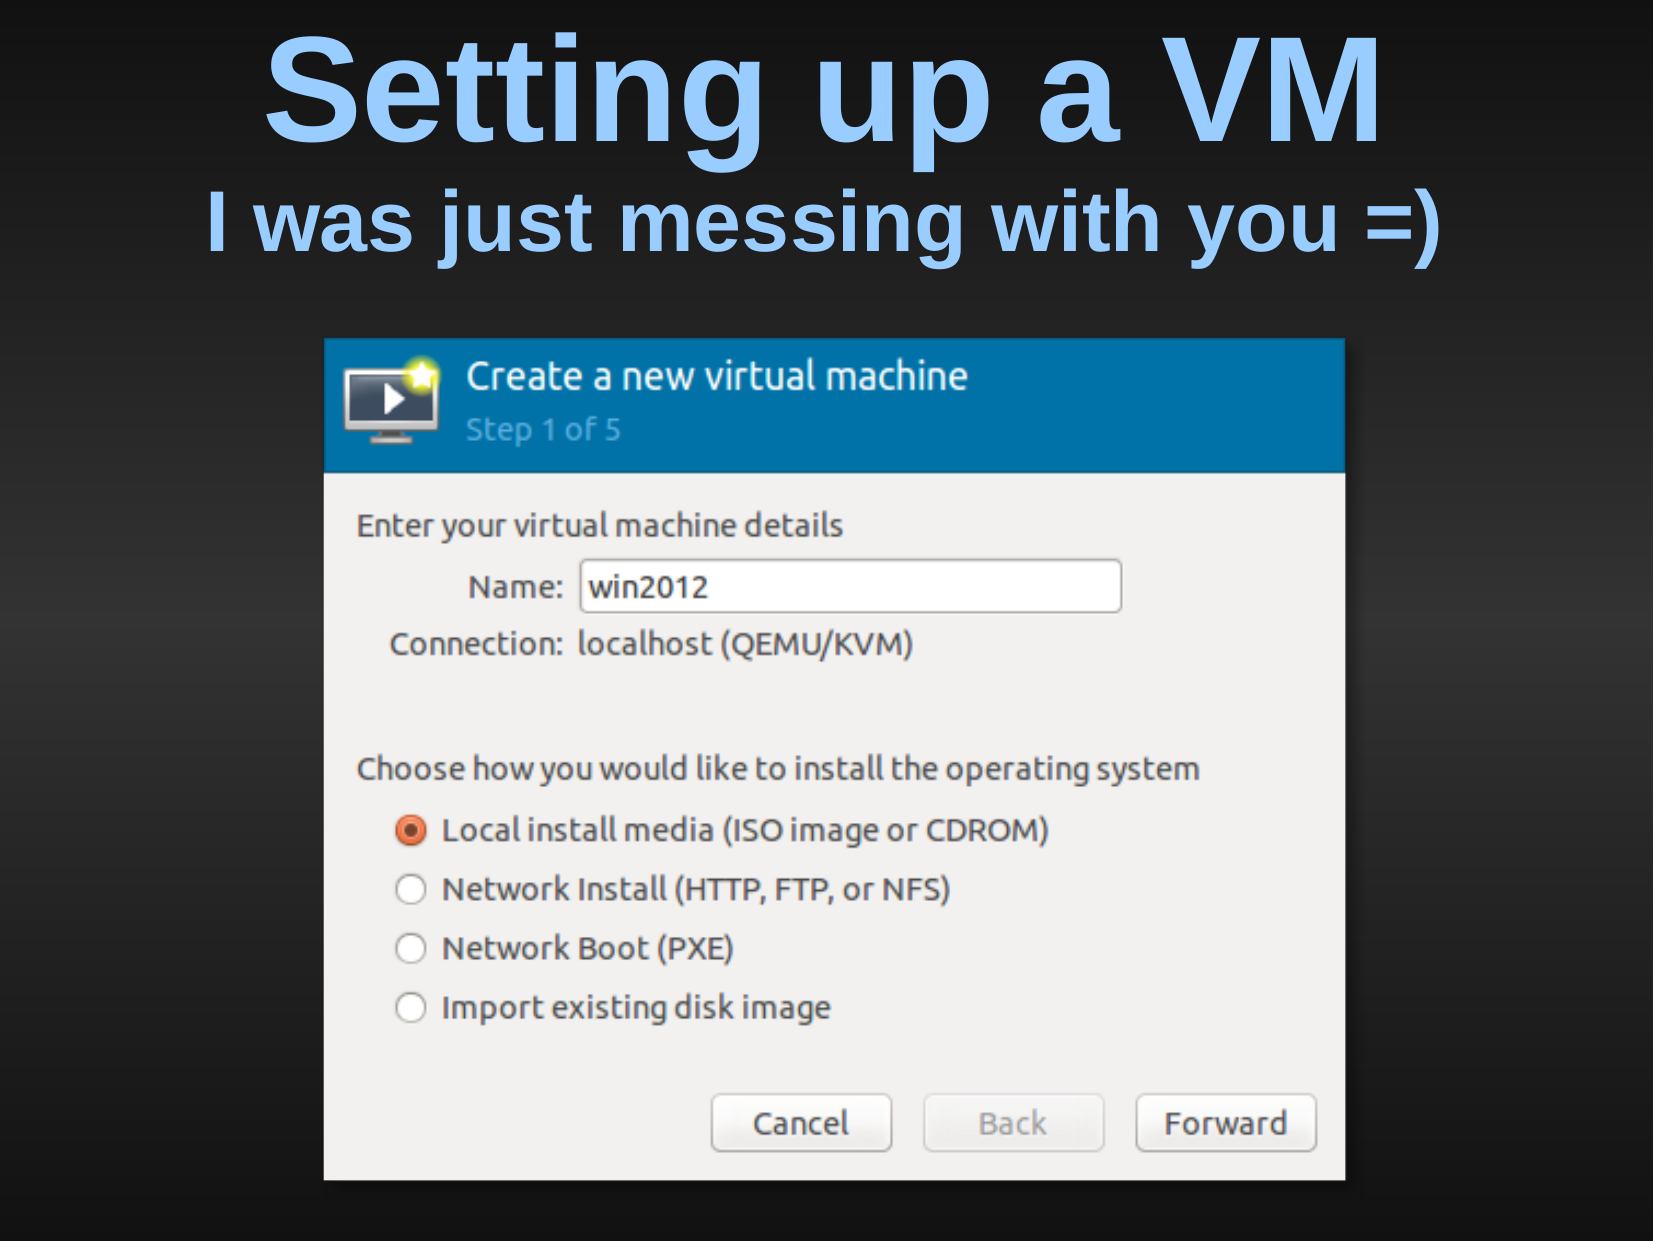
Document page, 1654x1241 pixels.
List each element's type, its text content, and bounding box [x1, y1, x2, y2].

picture [313, 327, 1366, 1201]
title [15, 275, 1636, 1201]
title Setting up a VM I was just messing with you =) [0, 5, 1651, 271]
